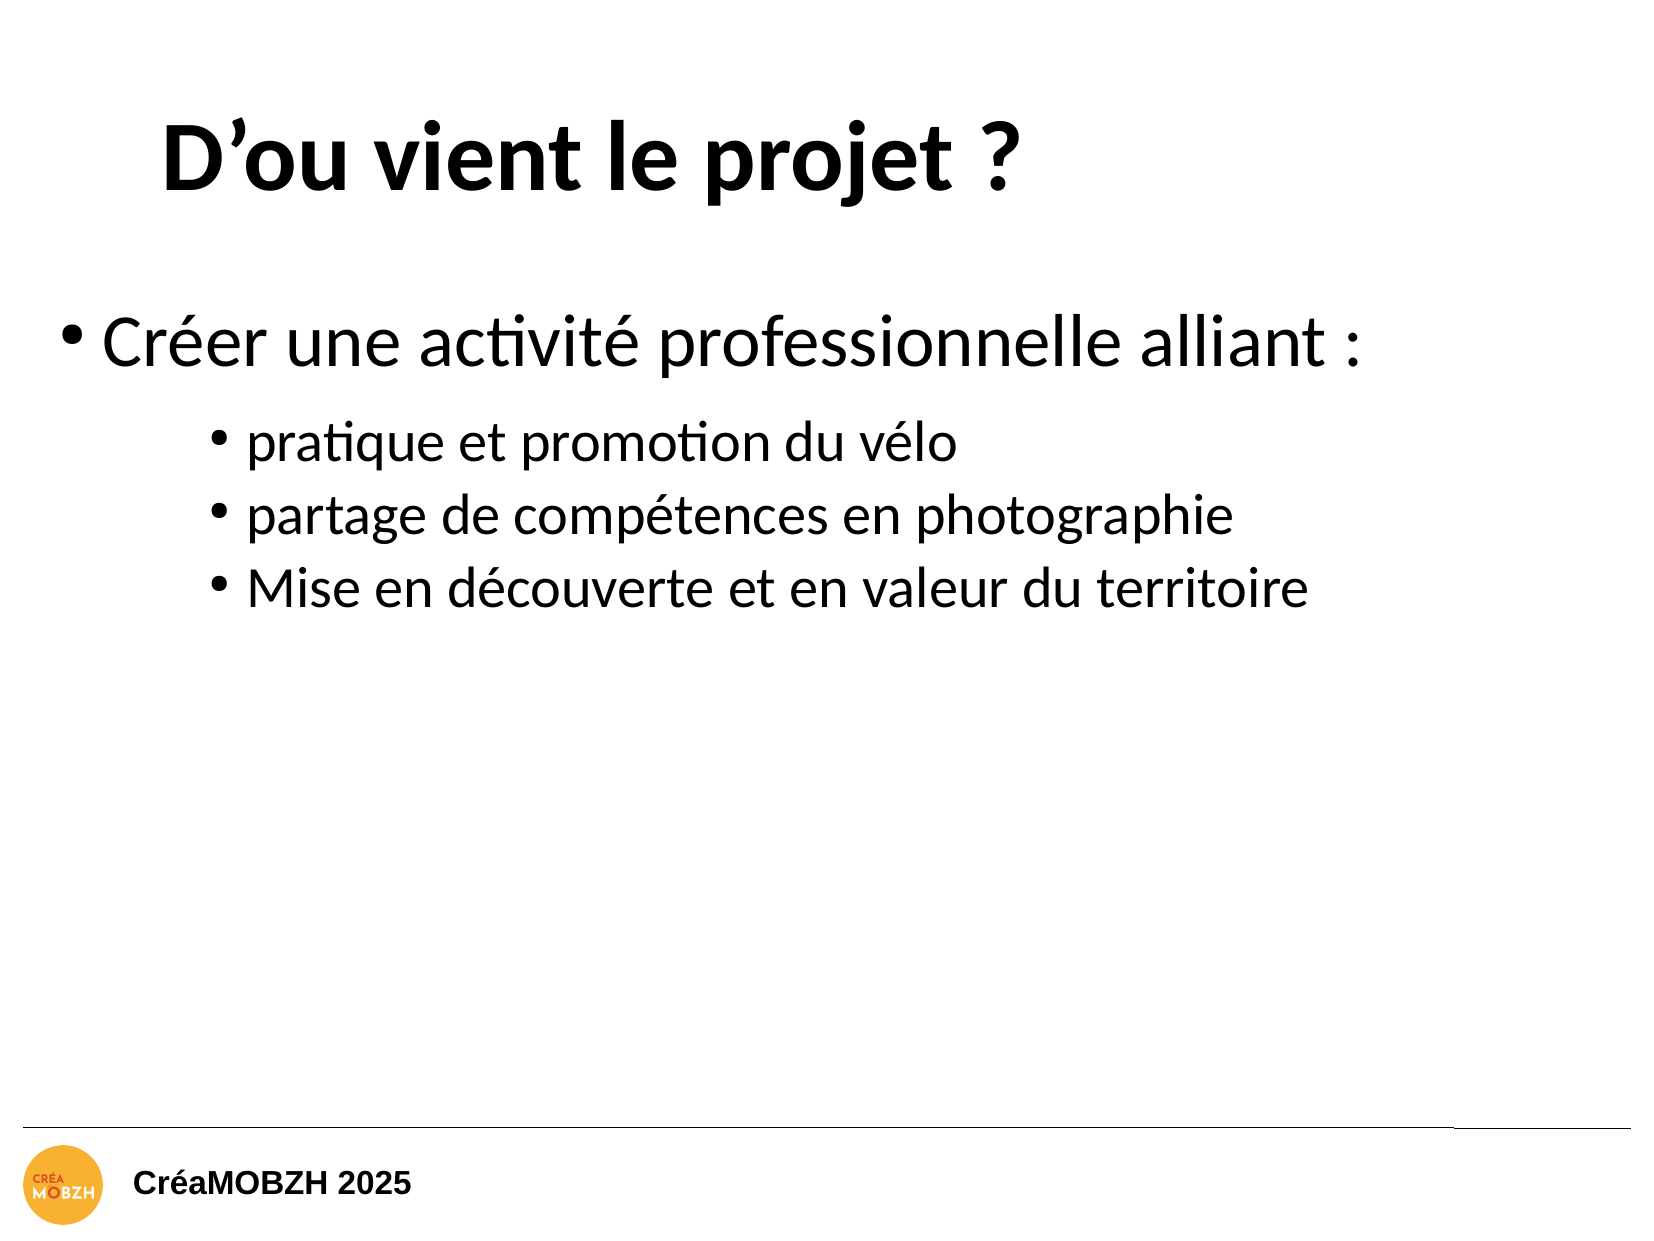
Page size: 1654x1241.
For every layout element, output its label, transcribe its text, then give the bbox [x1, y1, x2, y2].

list Créer une activité professionnelle alliant : pratique et promotion du vélo partage de compétences en photographie Mise en découverte et en valeur du territoire [59, 291, 1548, 1111]
text_box CréaMOBZH 2025 [118, 1157, 431, 1241]
title D’ou vient le projet ? [11, 47, 1347, 255]
picture [23, 1145, 103, 1225]
